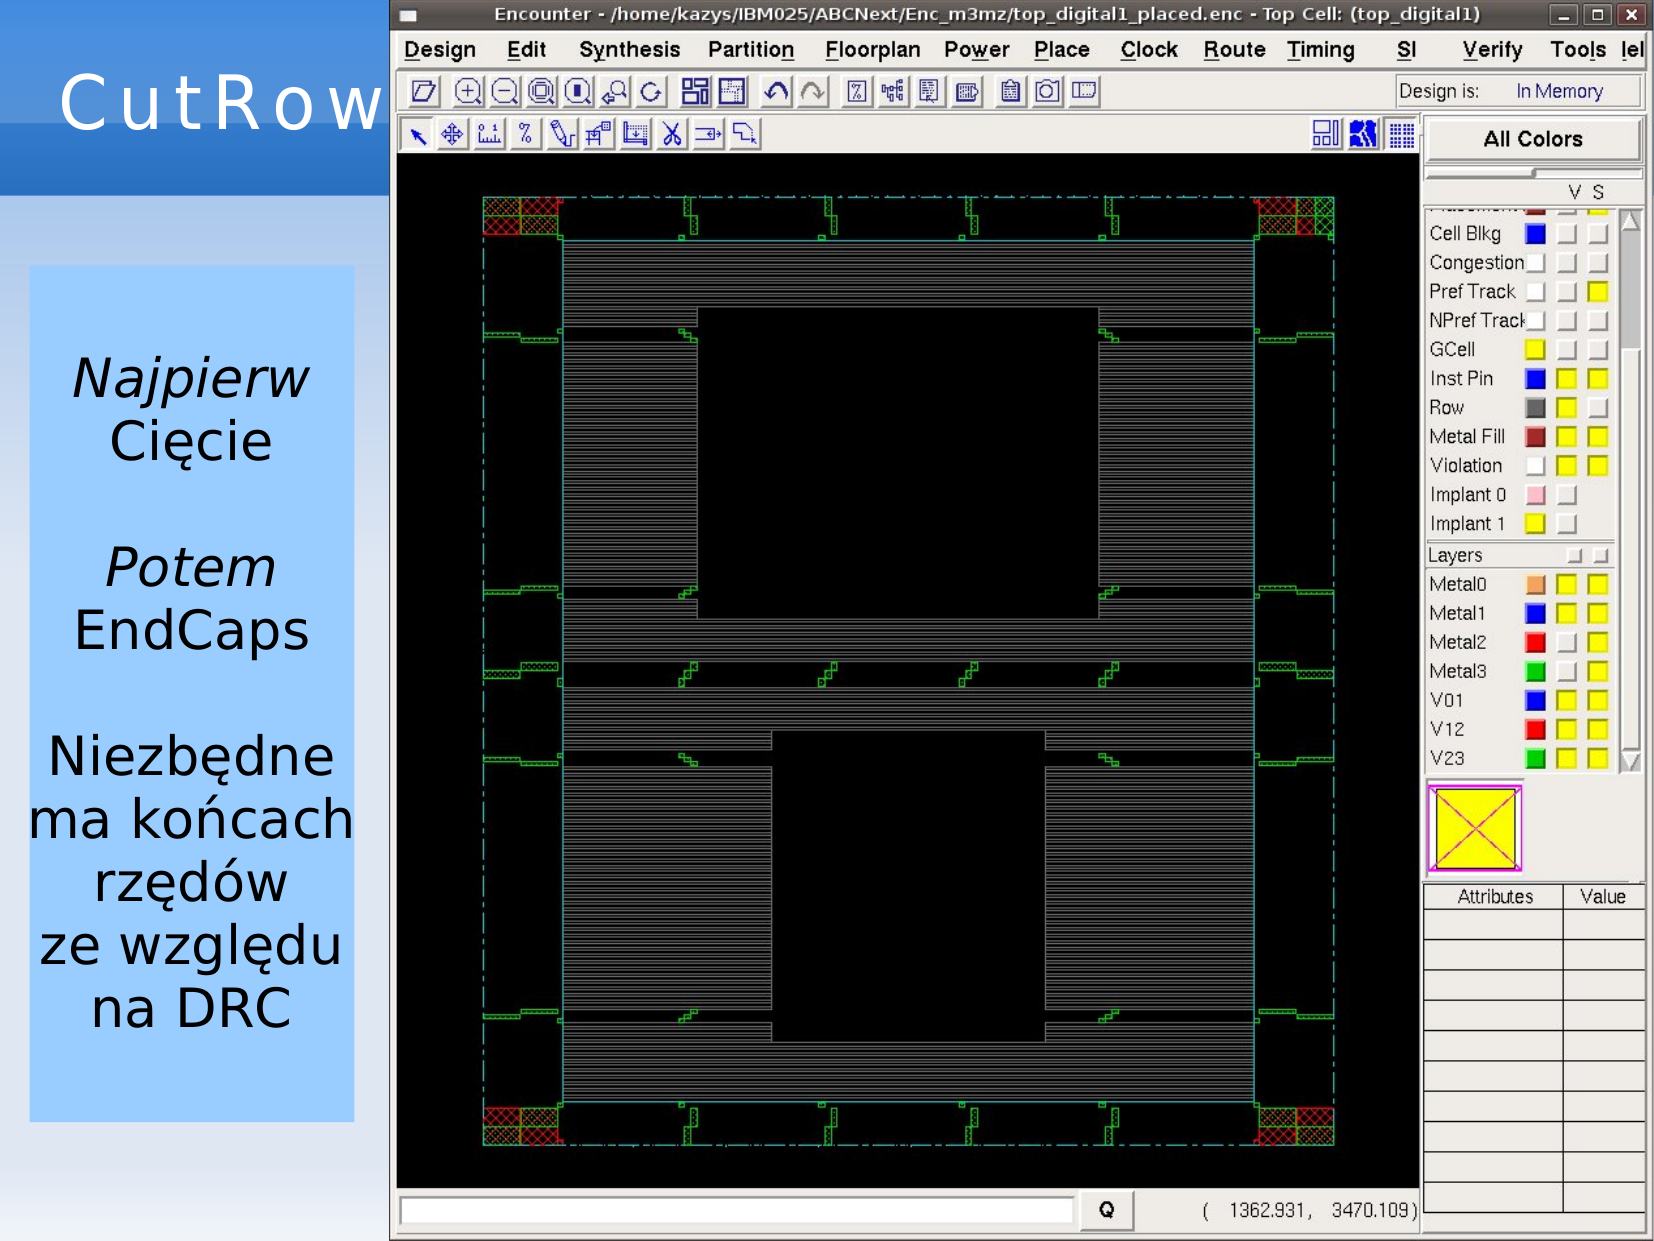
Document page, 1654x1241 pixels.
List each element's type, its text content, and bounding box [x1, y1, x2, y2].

title CutRows [59, 29, 389, 178]
text_box Najpierw Cięcie Potem EndCaps Niezbędne ma końcach rzędów ze względu na DRC [29, 265, 355, 1123]
picture [0, 0, 1654, 1241]
